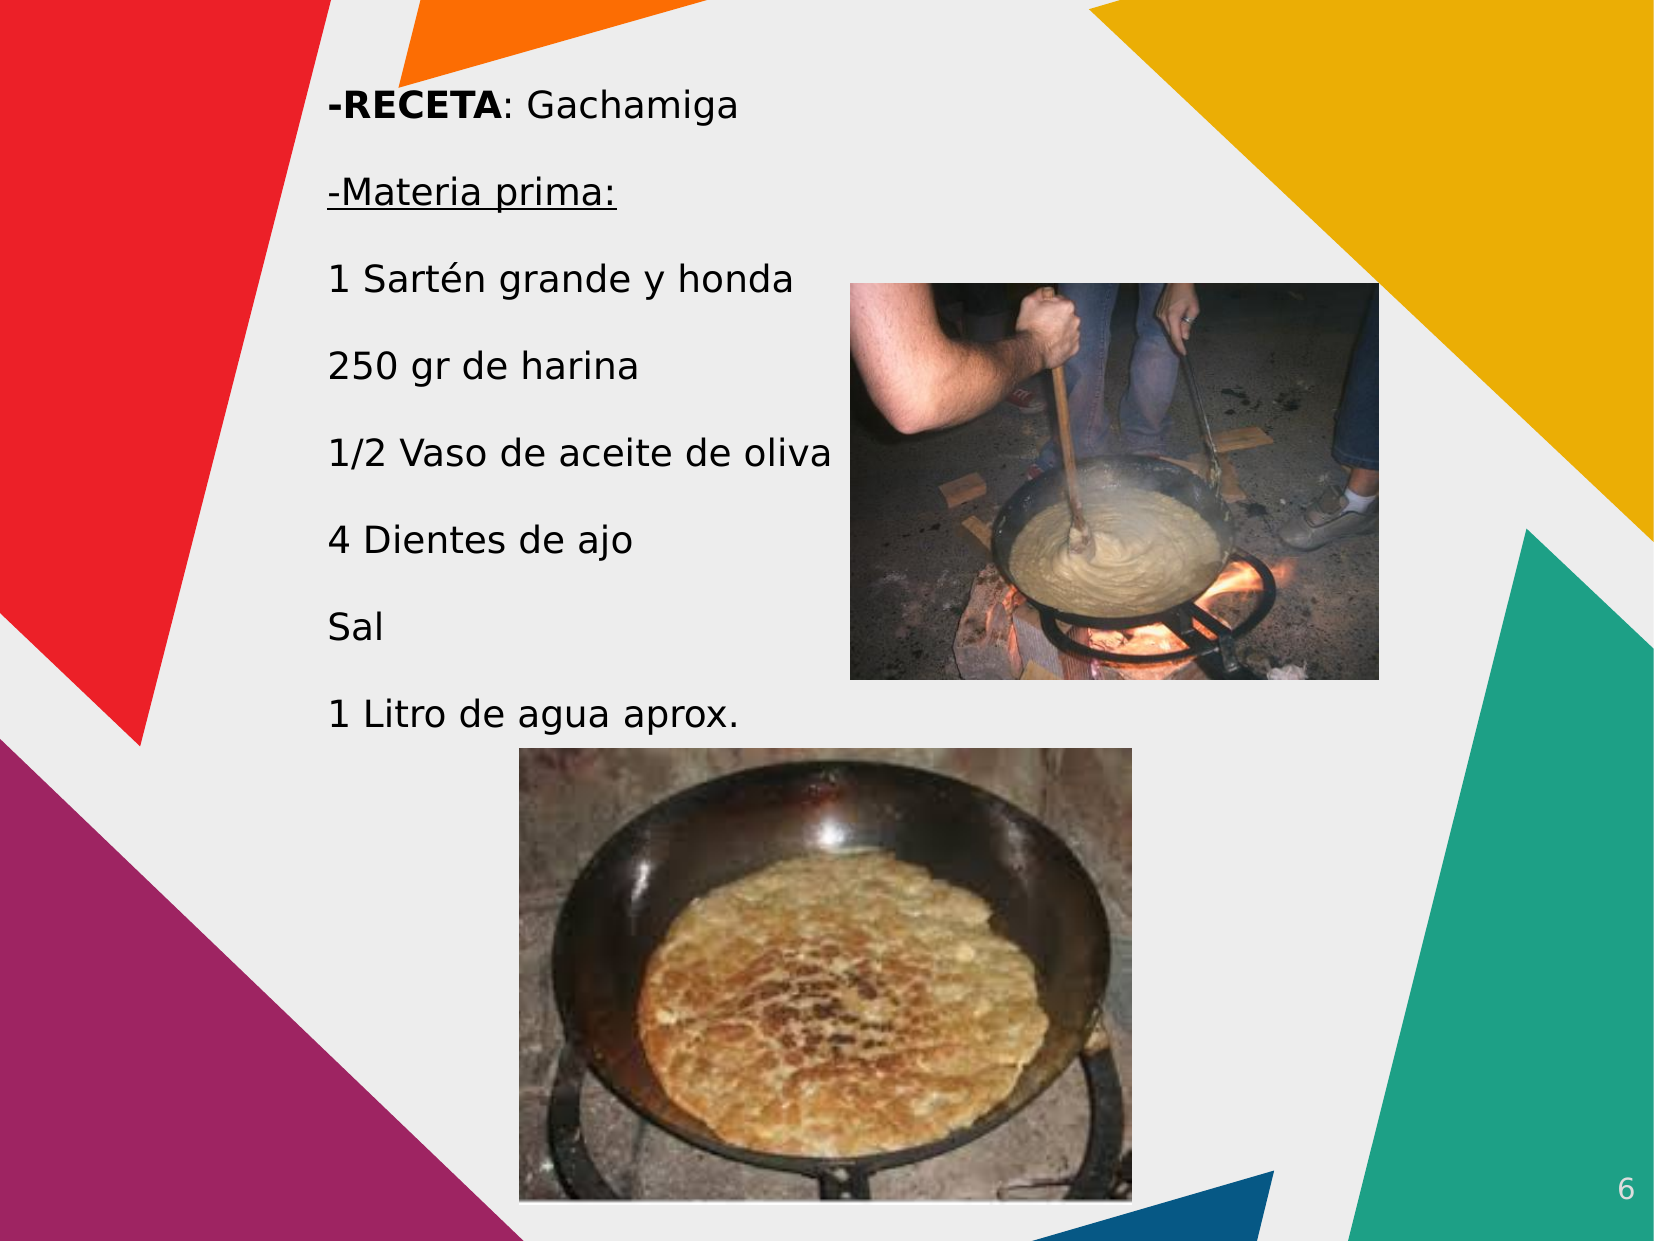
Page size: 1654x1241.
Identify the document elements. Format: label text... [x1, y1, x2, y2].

picture [850, 283, 1379, 680]
text_box -RECETA: Gachamiga -Materia prima: 1 Sartén grande y honda 250 gr de harina 1/2 Vaso de aceite de oliva 4 Dientes de ajo Sal 1 Litro de agua aprox. [312, 76, 898, 745]
picture [519, 748, 1132, 1205]
